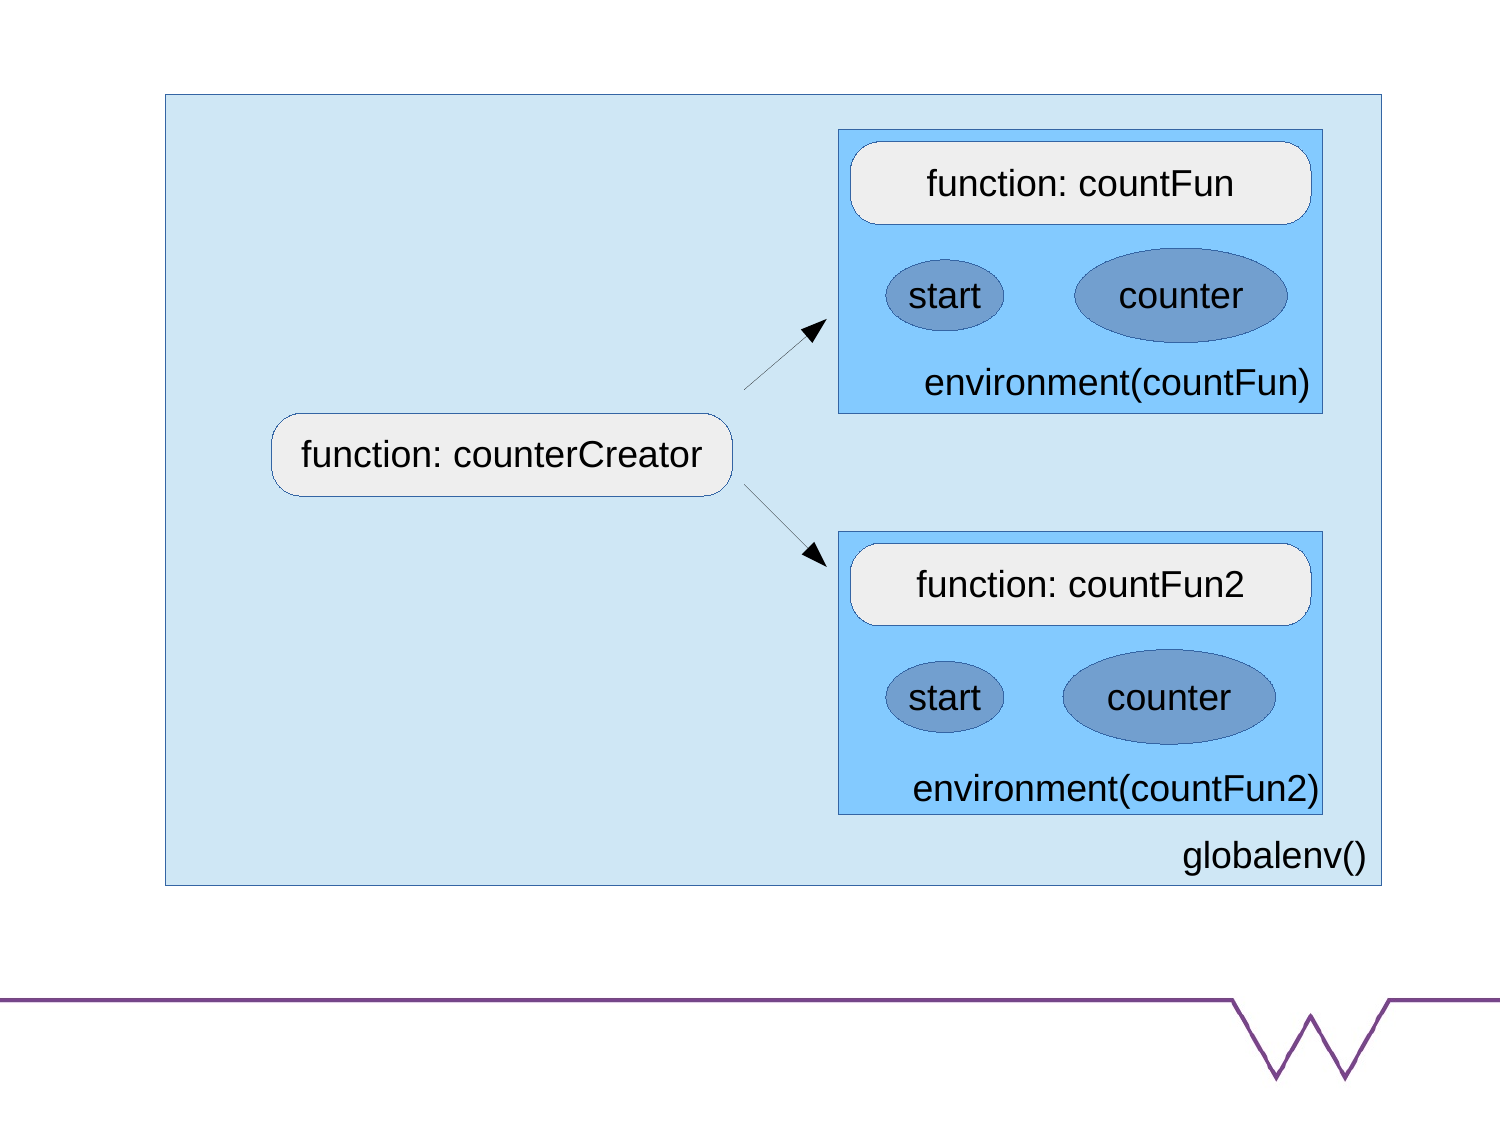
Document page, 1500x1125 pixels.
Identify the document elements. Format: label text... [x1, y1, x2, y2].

text_box globalenv() [1167, 826, 1382, 884]
text_box counter [1062, 649, 1276, 745]
text_box environment(countFun2) [897, 760, 1335, 818]
text_box function: countFun [850, 141, 1312, 225]
text_box function: countFun2 [850, 543, 1312, 626]
text_box start [885, 259, 1004, 331]
text_box [165, 94, 1382, 886]
text_box counter [1074, 248, 1288, 343]
text_box start [885, 661, 1004, 733]
text_box function: counterCreator [271, 413, 733, 497]
text_box environment(countFun) [909, 354, 1326, 412]
picture [0, 905, 1500, 1125]
